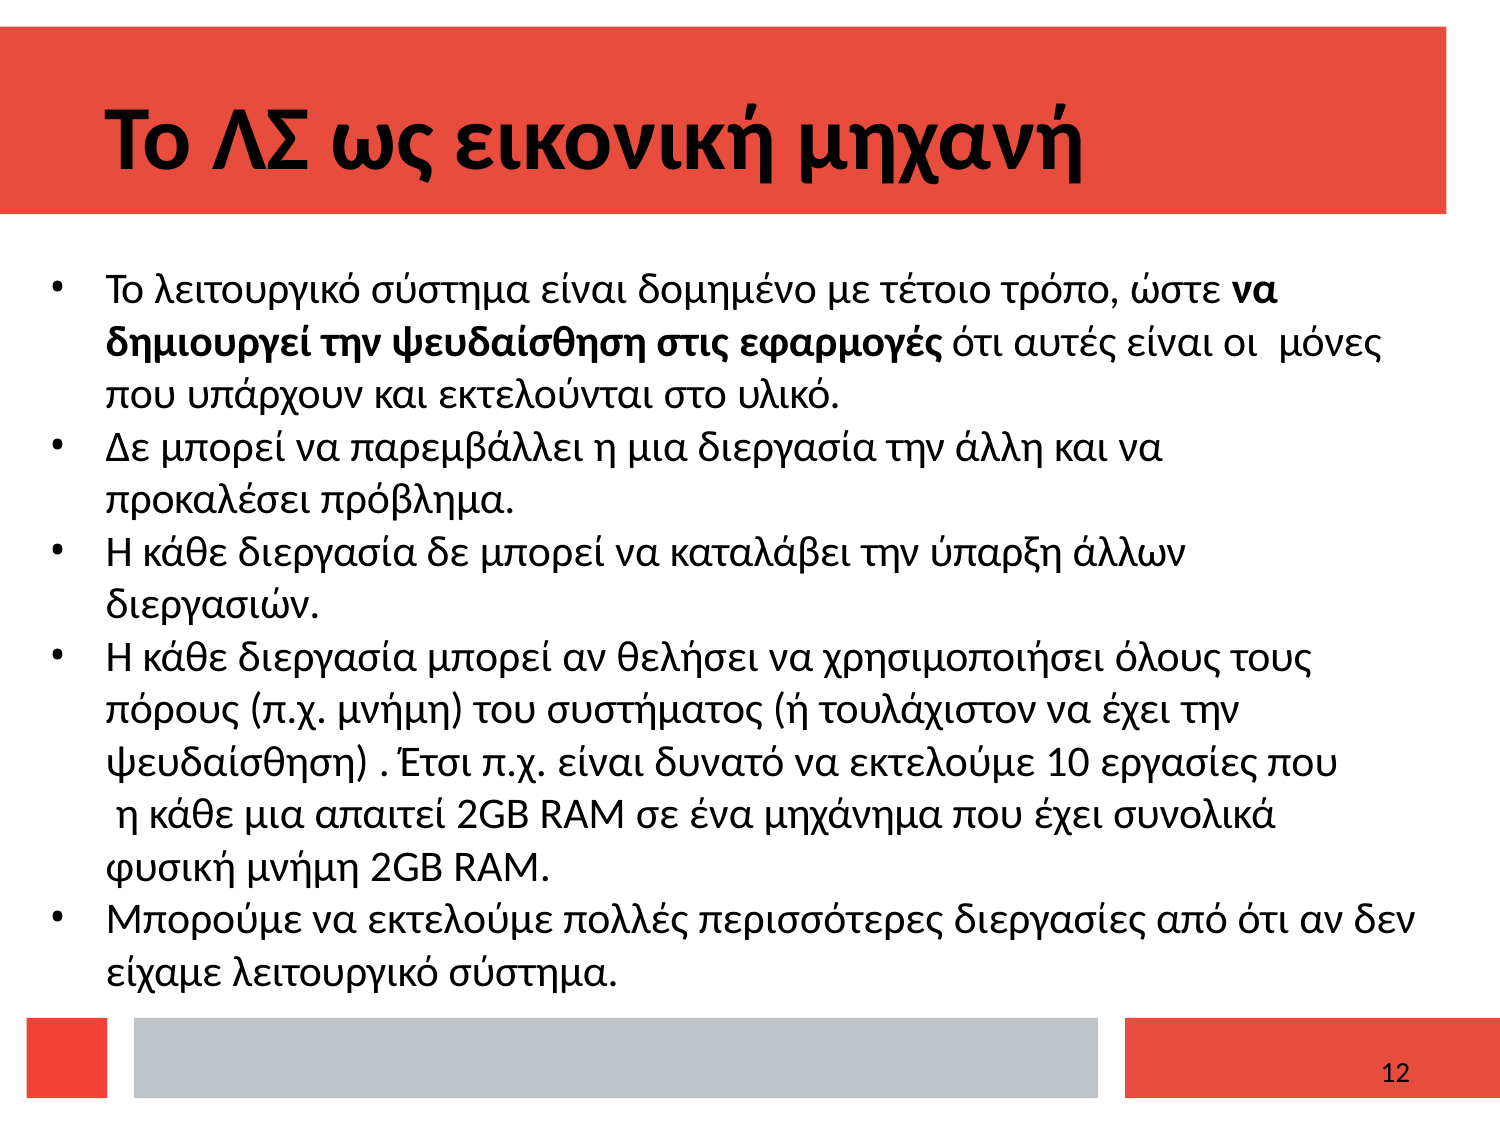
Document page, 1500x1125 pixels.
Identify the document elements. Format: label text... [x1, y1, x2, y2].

text_box Το λειτουργικό σύστημα είναι δομημένο με τέτοιο τρόπο, ώστε να δημιουργεί την ψευδαίσθηση στις εφαρμογές ότι αυτές είναι οι μόνες που υπάρχουν και εκτελούνται στο υλικό. Δε μπορεί να παρεμβάλλει η μια διεργασία την άλλη και να προκαλέσει πρόβλημα. Η κάθε διεργασία δε μπορεί να καταλάβει την ύπαρξη άλλων διεργασιών. Η κάθε διεργασία μπορεί αν θελήσει να χρησιμοποιήσει όλους τους πόρους (π.χ. μνήμη) του συστήματος (ή τουλάχιστον να έχει την ψευδαίσθηση) . Έτσι π.χ. είναι δυνατό να εκτελούμε 10 εργασίες που η κάθε μια απαιτεί 2GB RAM σε ένα μηχάνημα που έχει συνολικά φυσική μνήμη 2GB RAM. Μπορούμε να εκτελούμε πολλές περισσότερες διεργασίες από ότι αν δεν είχαμε λειτουργικό σύστημα. [47, 235, 1500, 995]
slide_number <αριθμός> [1374, 1058, 1417, 1125]
title Το ΛΣ ως εικονική μηχανή [102, 75, 1398, 235]
